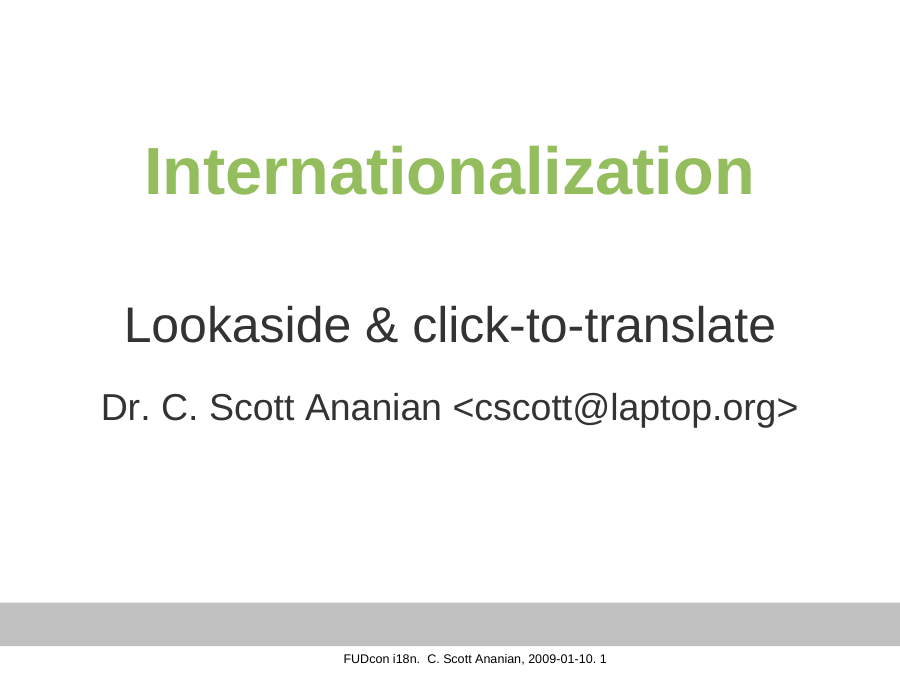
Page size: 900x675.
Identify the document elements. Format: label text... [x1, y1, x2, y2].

title Internationalization [0, 134, 900, 210]
text_box Lookaside & click-to-translate Dr. C. Scott Ananian <cscott@laptop.org> [0, 224, 900, 482]
